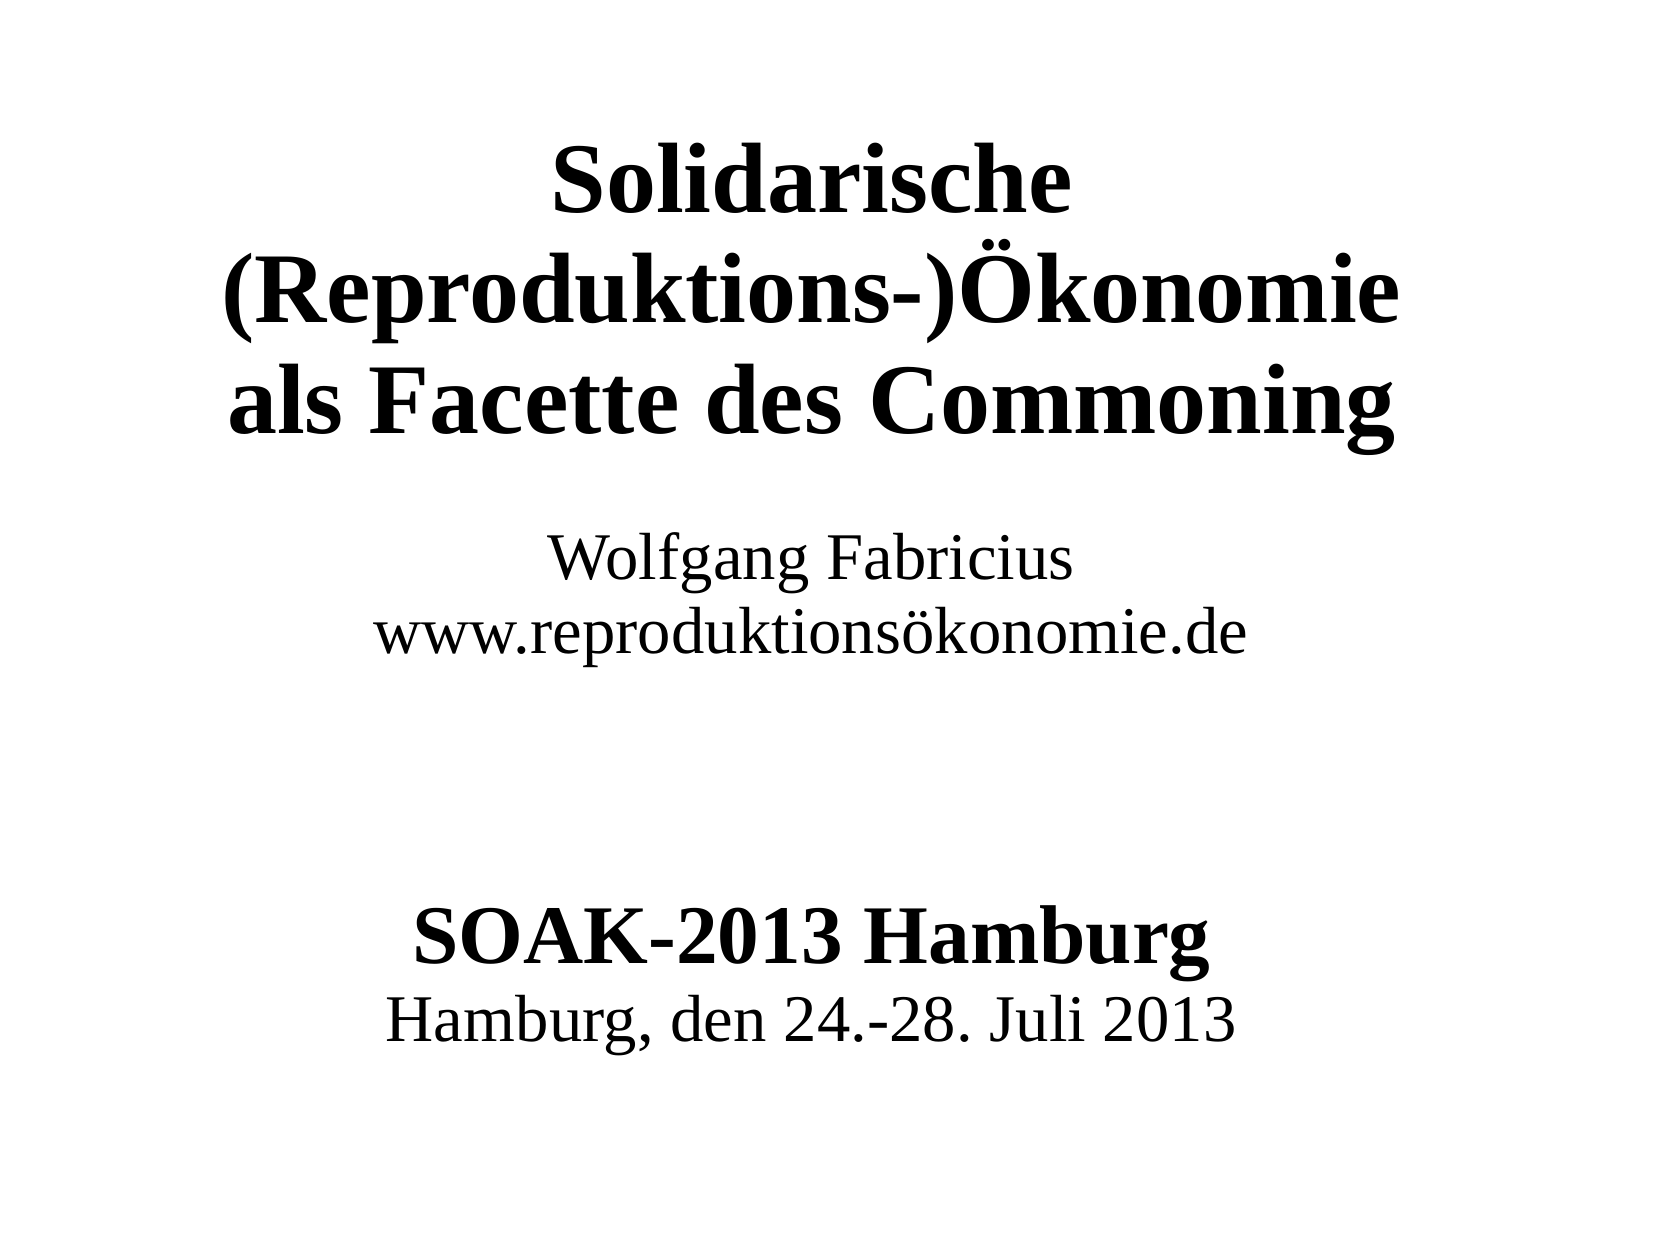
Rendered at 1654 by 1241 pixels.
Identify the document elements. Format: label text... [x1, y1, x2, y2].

text_box Solidarische (Reproduktions-)Ökonomie als Facette des Commoning Wolfgang Fabricius www.reproduktionsökonomie.de SOAK-2013 Hamburg Hamburg, den 24.-28. Juli 2013 [206, 115, 1447, 1063]
